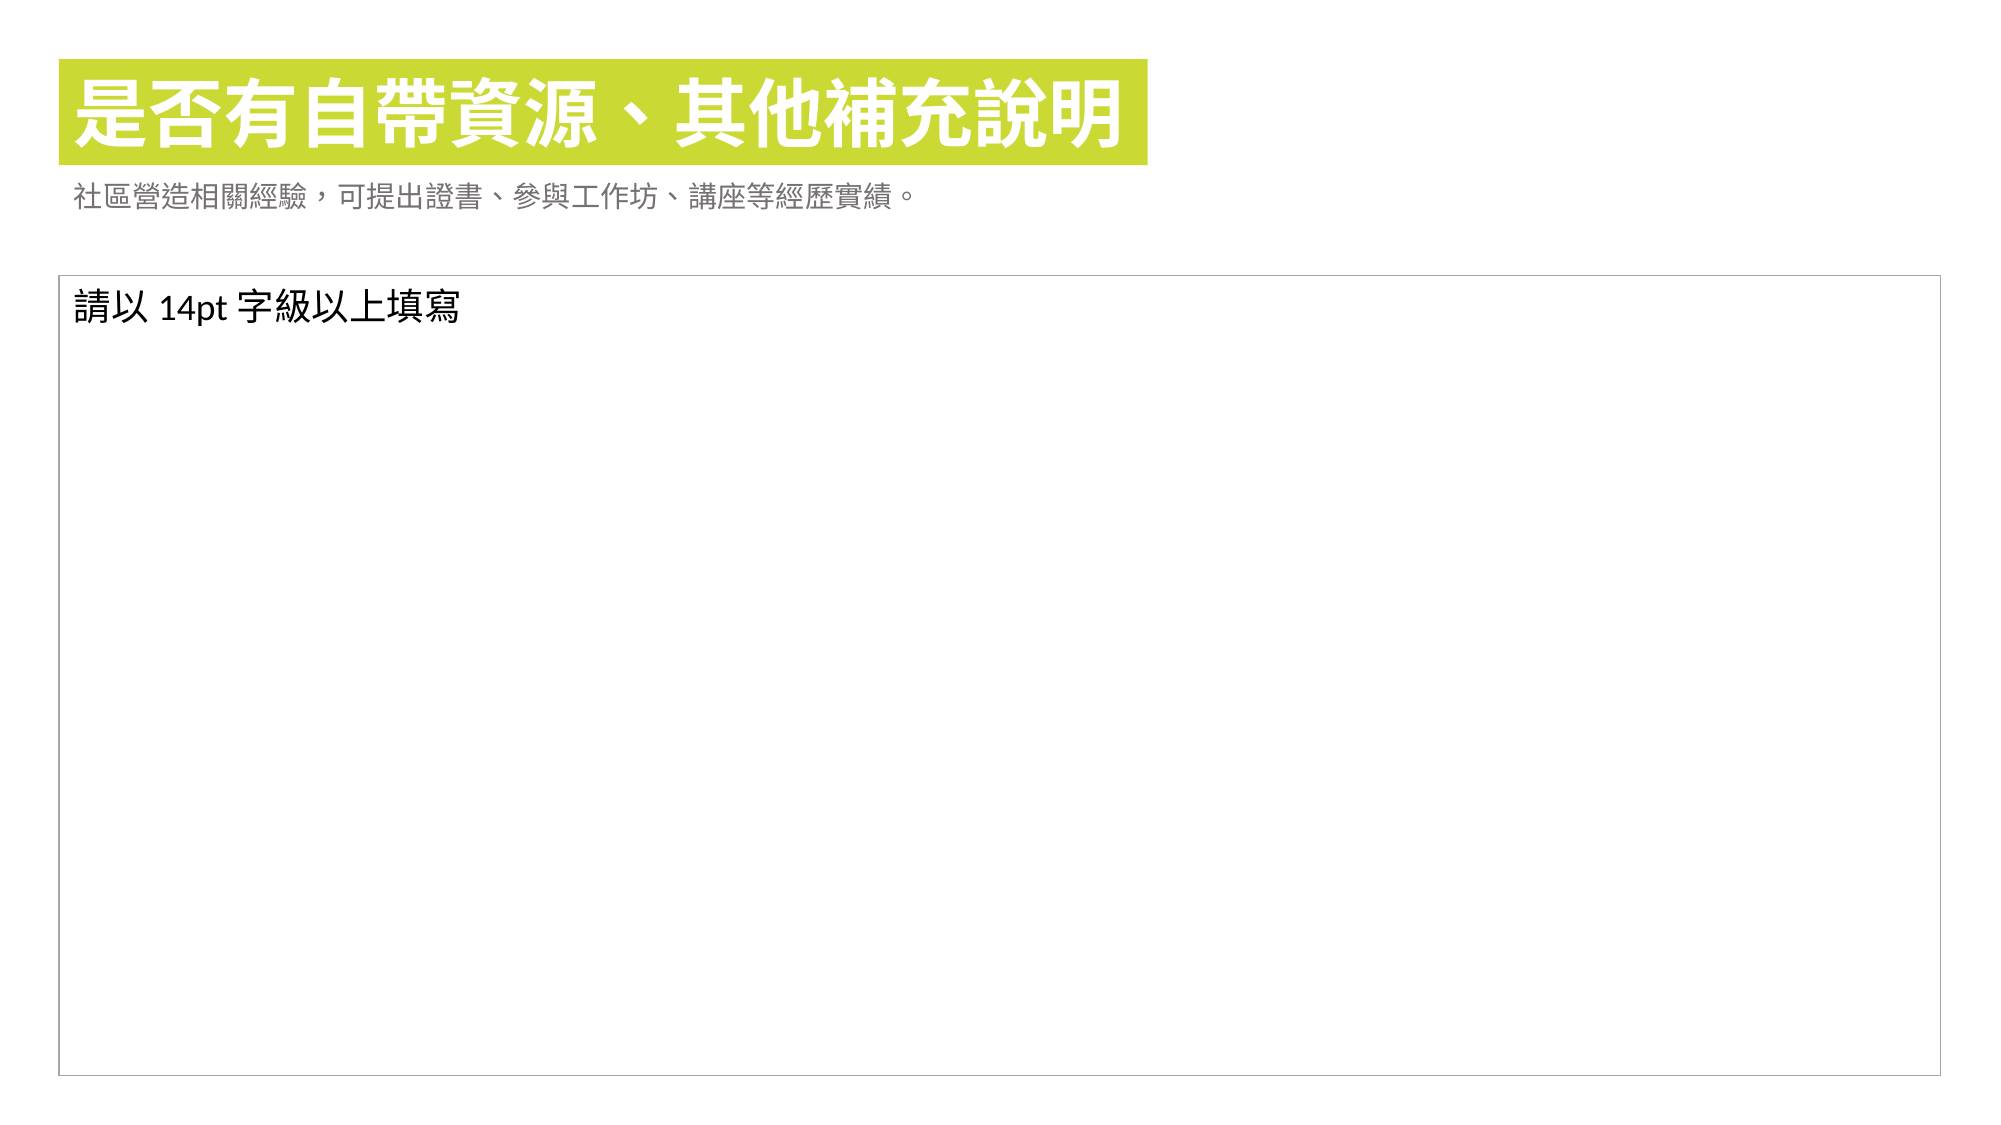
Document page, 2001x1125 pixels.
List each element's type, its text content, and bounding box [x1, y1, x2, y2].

text_box 請以14pt字級以上填寫 [58, 275, 1941, 1076]
text_box 社區營造相關經驗，可提出證書、參與工作坊、講座等經歷實績。 [58, 171, 1909, 222]
text_box 是否有自帶資源、其他補充說明 [58, 59, 1148, 166]
